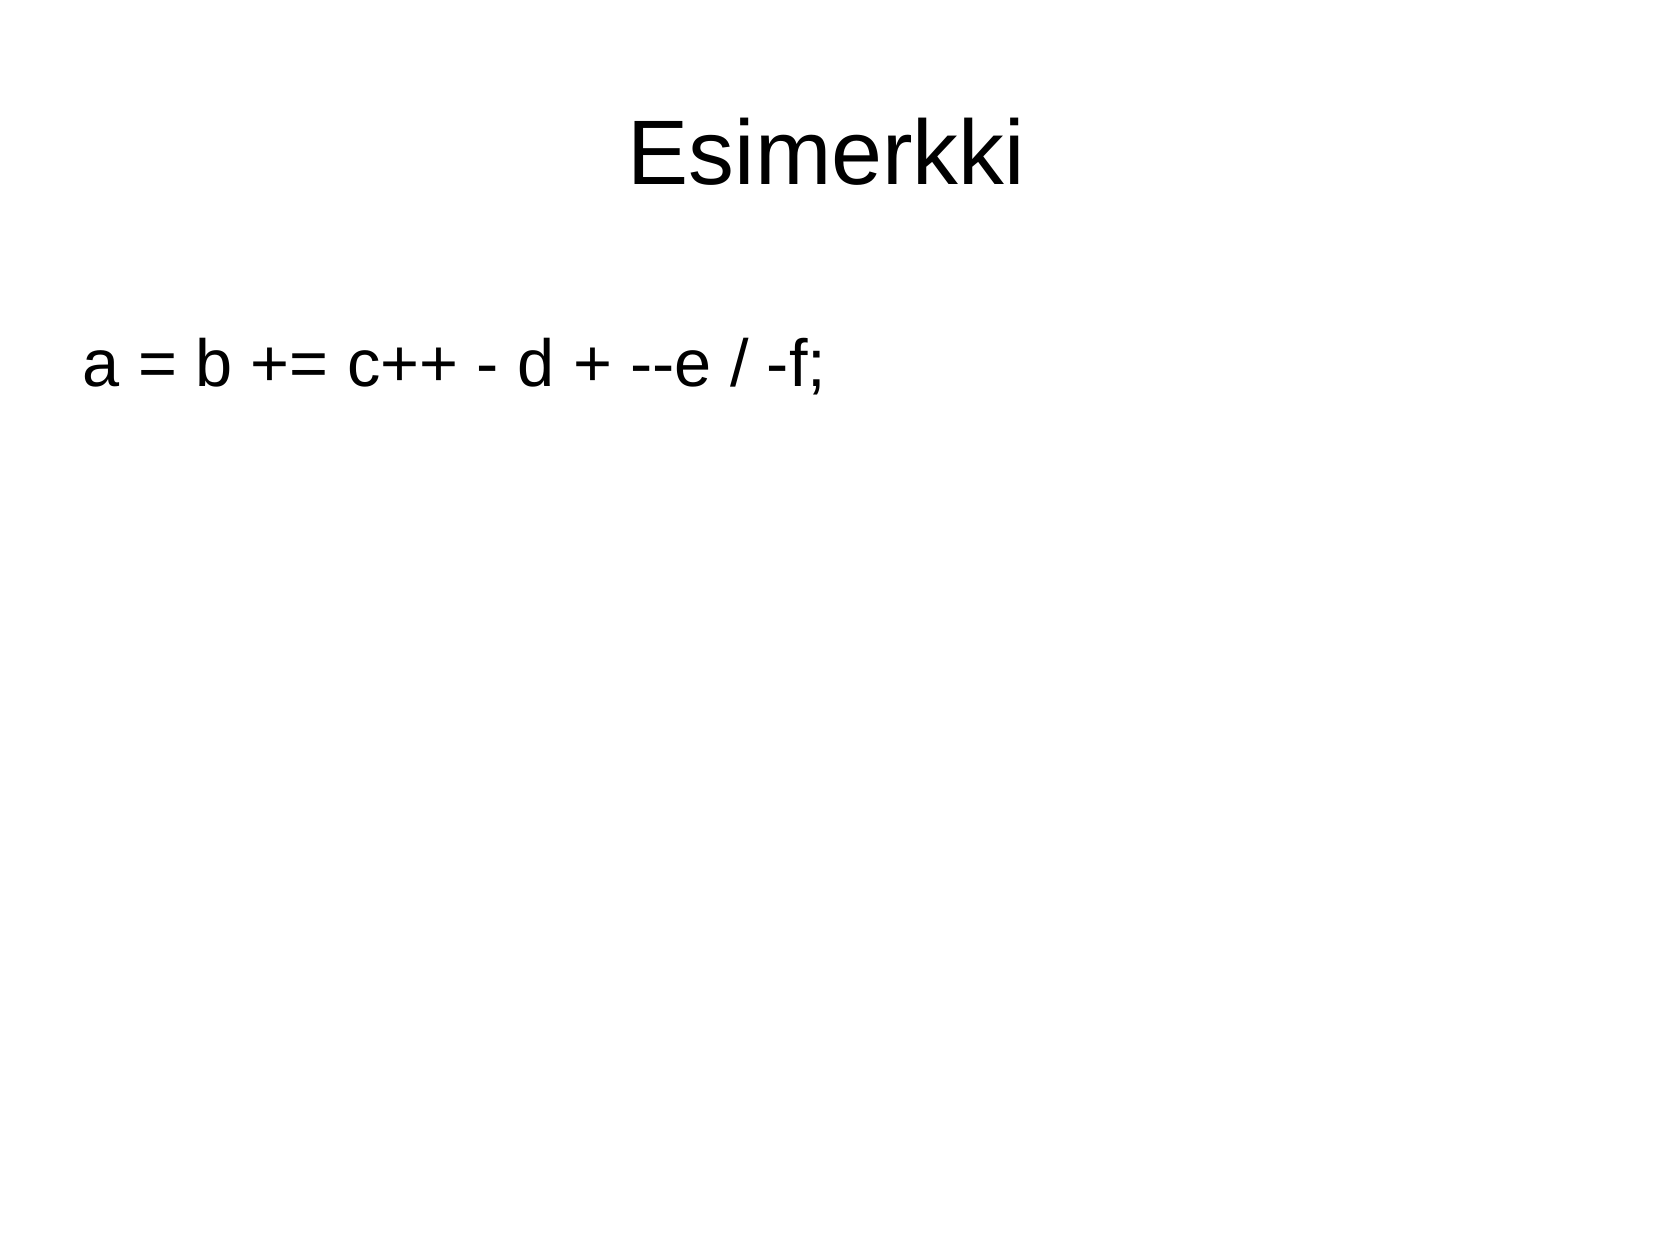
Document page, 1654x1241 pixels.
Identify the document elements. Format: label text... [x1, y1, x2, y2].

title Esimerkki [82, 49, 1571, 257]
subtitle a = b += c++ - d + --e / -f; [82, 297, 1571, 1102]
